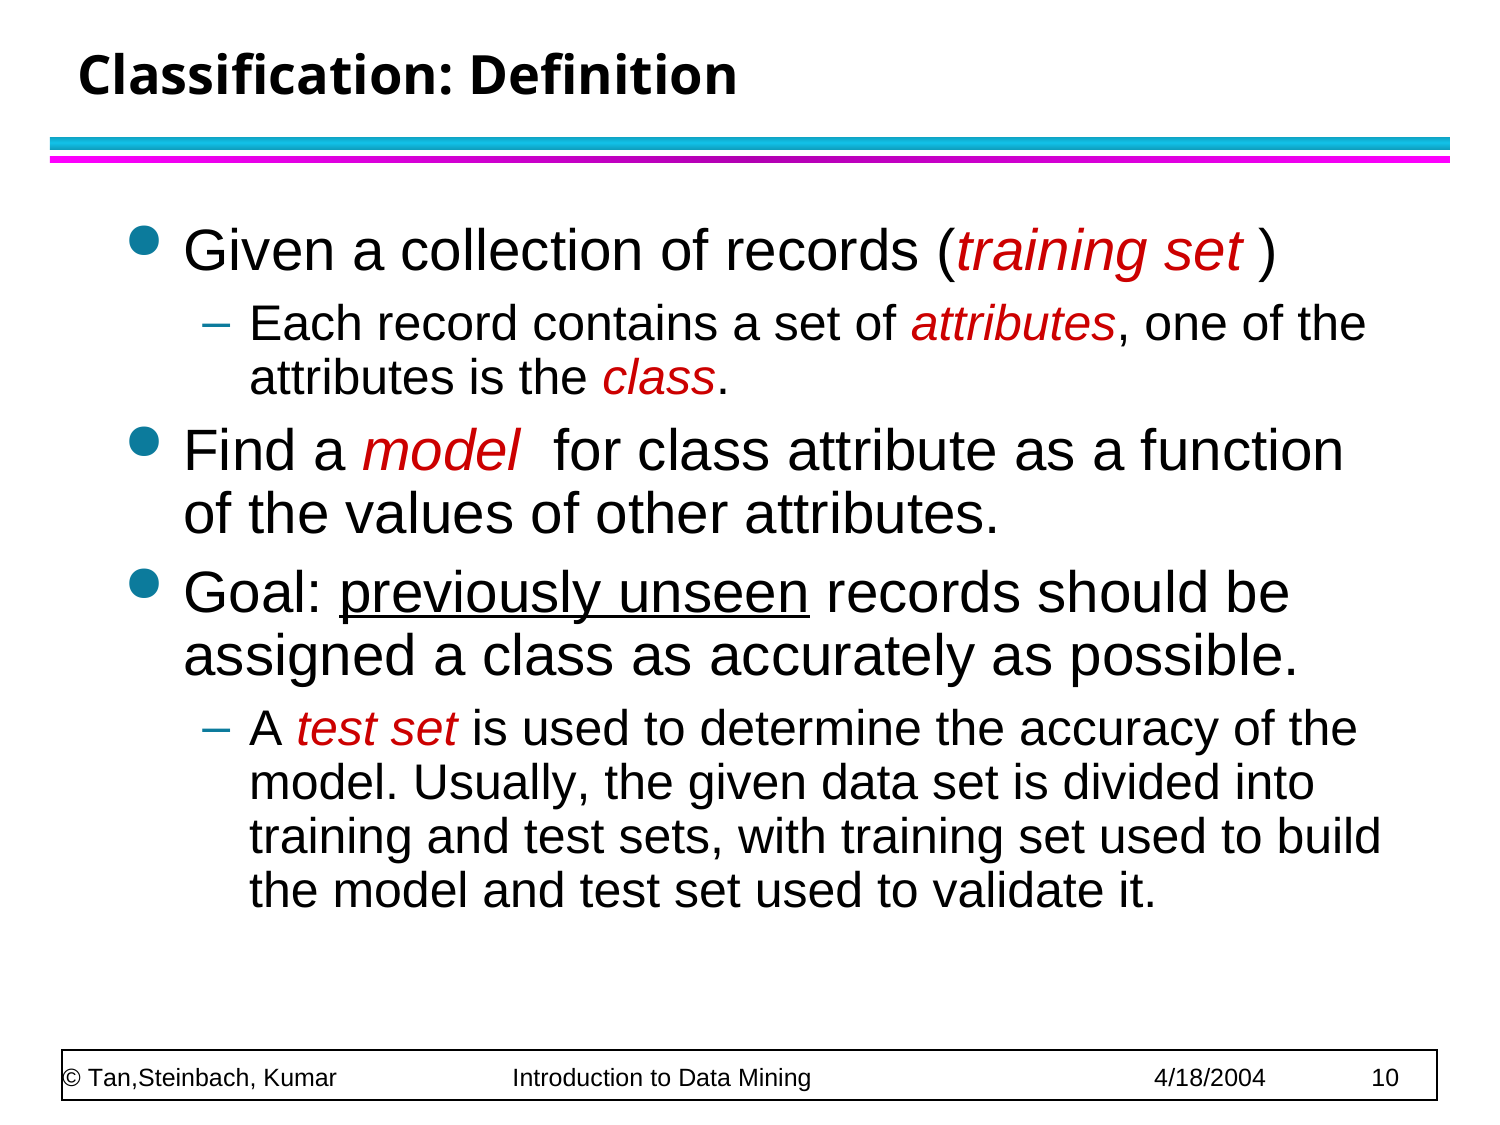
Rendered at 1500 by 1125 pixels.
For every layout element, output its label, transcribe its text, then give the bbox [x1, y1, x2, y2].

list Given a collection of records (training set ) Each record contains a set of attributes, one of the attributes is the class. Find a model for class attribute as a function of the values of other attributes. Goal: previously unseen records should be assigned a class as accurately as possible. A test set is used to determine the accuracy of the model. Usually, the given data set is divided into training and test sets, with training set used to build the model and test set used to validate it. [112, 212, 1413, 938]
title Classification: Definition [62, 22, 1421, 113]
